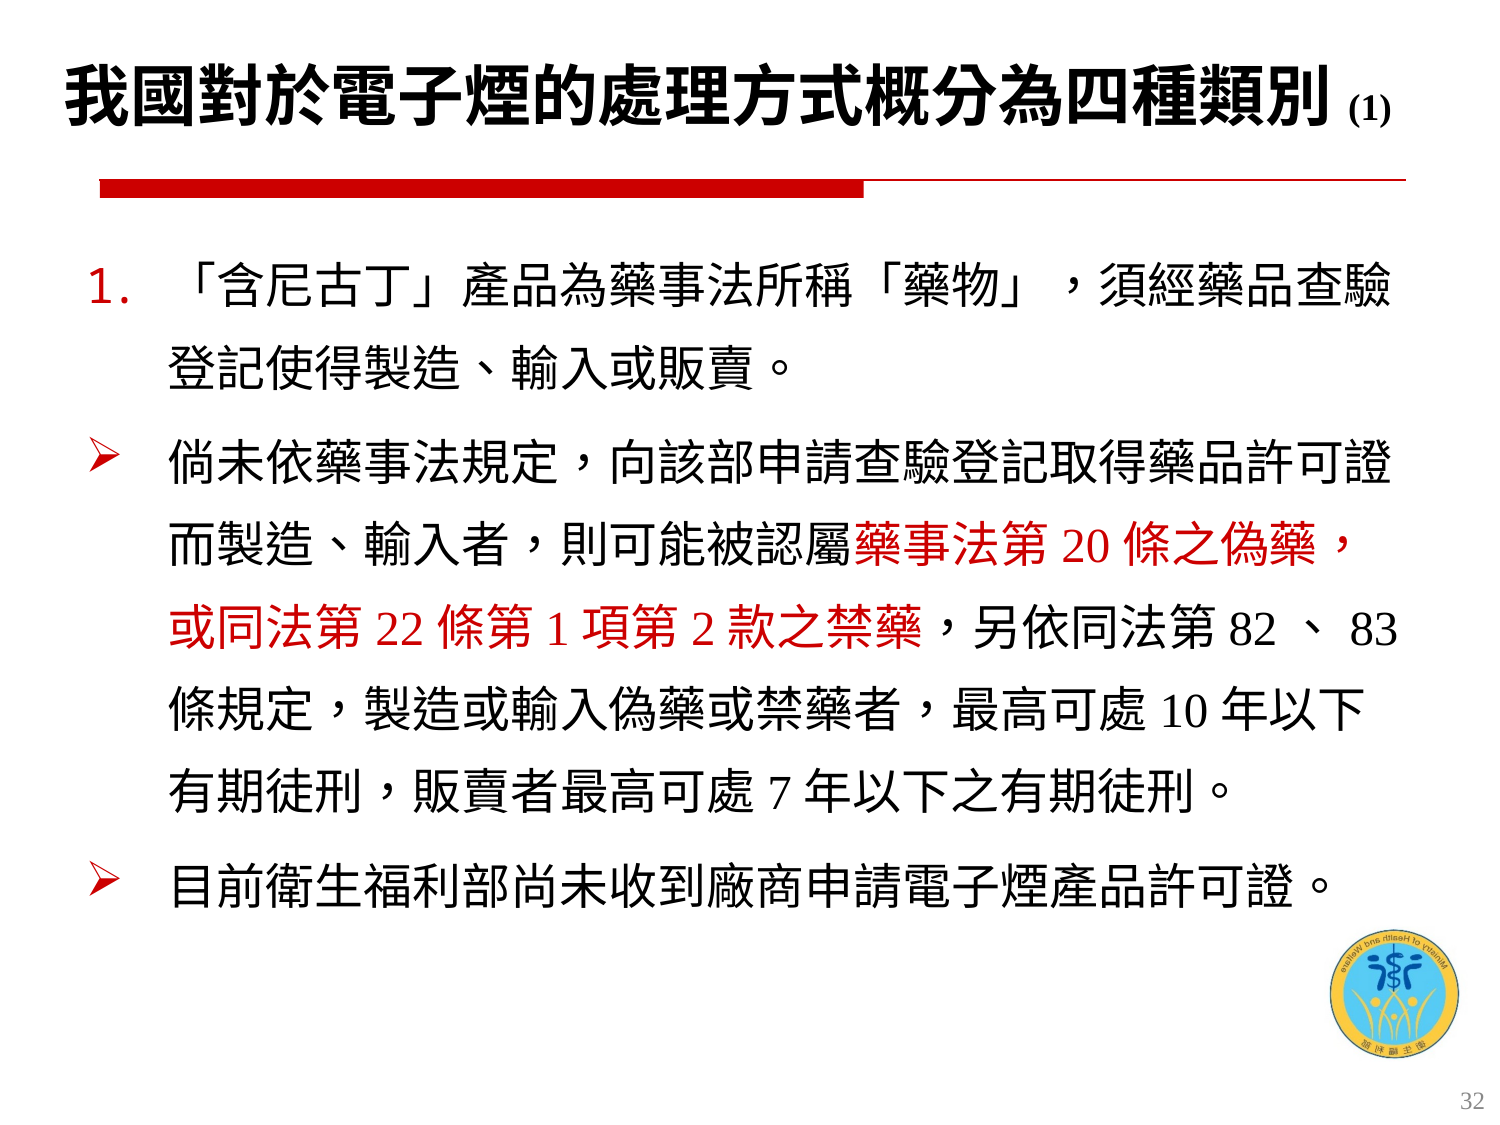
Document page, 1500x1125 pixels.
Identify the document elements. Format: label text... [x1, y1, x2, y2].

title 我國對於電子煙的處理方式概分為四種類別(1) [48, 0, 1440, 188]
picture [1323, 927, 1468, 1062]
list 「含尼古丁」產品為藥事法所稱「藥物」，須經藥品查驗登記使得製造、輸入或販賣。 倘未依藥事法規定，向該部申請查驗登記取得藥品許可證而製造、輸入者，則可能被認屬藥事法第20條之偽藥，或同法第22條第1項第2款之禁藥，另依同法第82、83條規定，製造或輸入偽藥或禁藥者，最高可處10年以下有期徒刑，販賣者最高可處7年以下之有期徒刑。 目前衛生福利部尚未收到廠商申請電子煙產品許可證。 [70, 223, 1421, 955]
text_box <編號> [1149, 1069, 1500, 1125]
